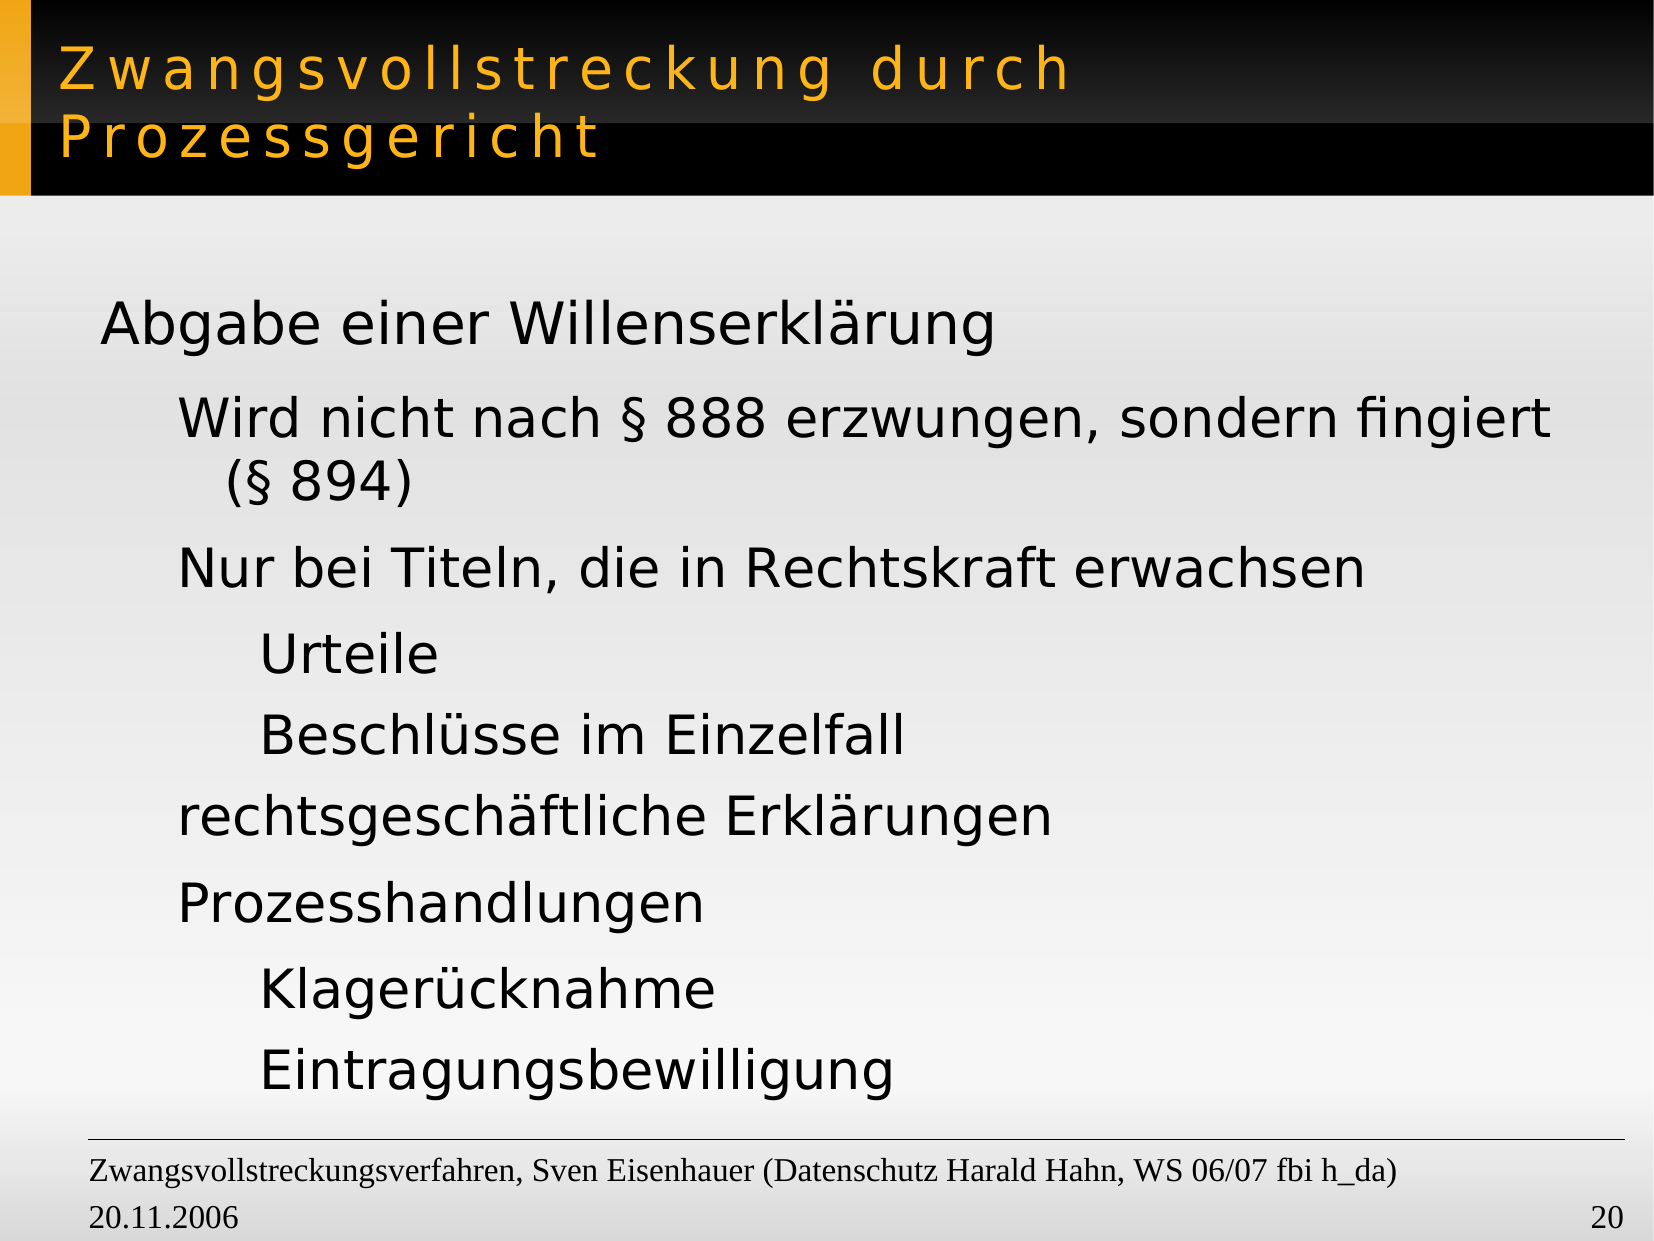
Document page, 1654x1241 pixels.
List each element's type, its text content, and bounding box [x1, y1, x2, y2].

list Abgabe einer Willenserklärung Wird nicht nach § 888 erzwungen, sondern fingiert (§ 894) Nur bei Titeln, die in Rechtskraft erwachsen Urteile Beschlüsse im Einzelfall rechtsgeschäftliche Erklärungen Prozesshandlungen Klagerücknahme Eintragungsbewilligung [82, 290, 1571, 1103]
picture [0, 0, 1654, 1241]
title Zwangsvollstreckung durch Prozessgericht [59, 35, 1625, 172]
